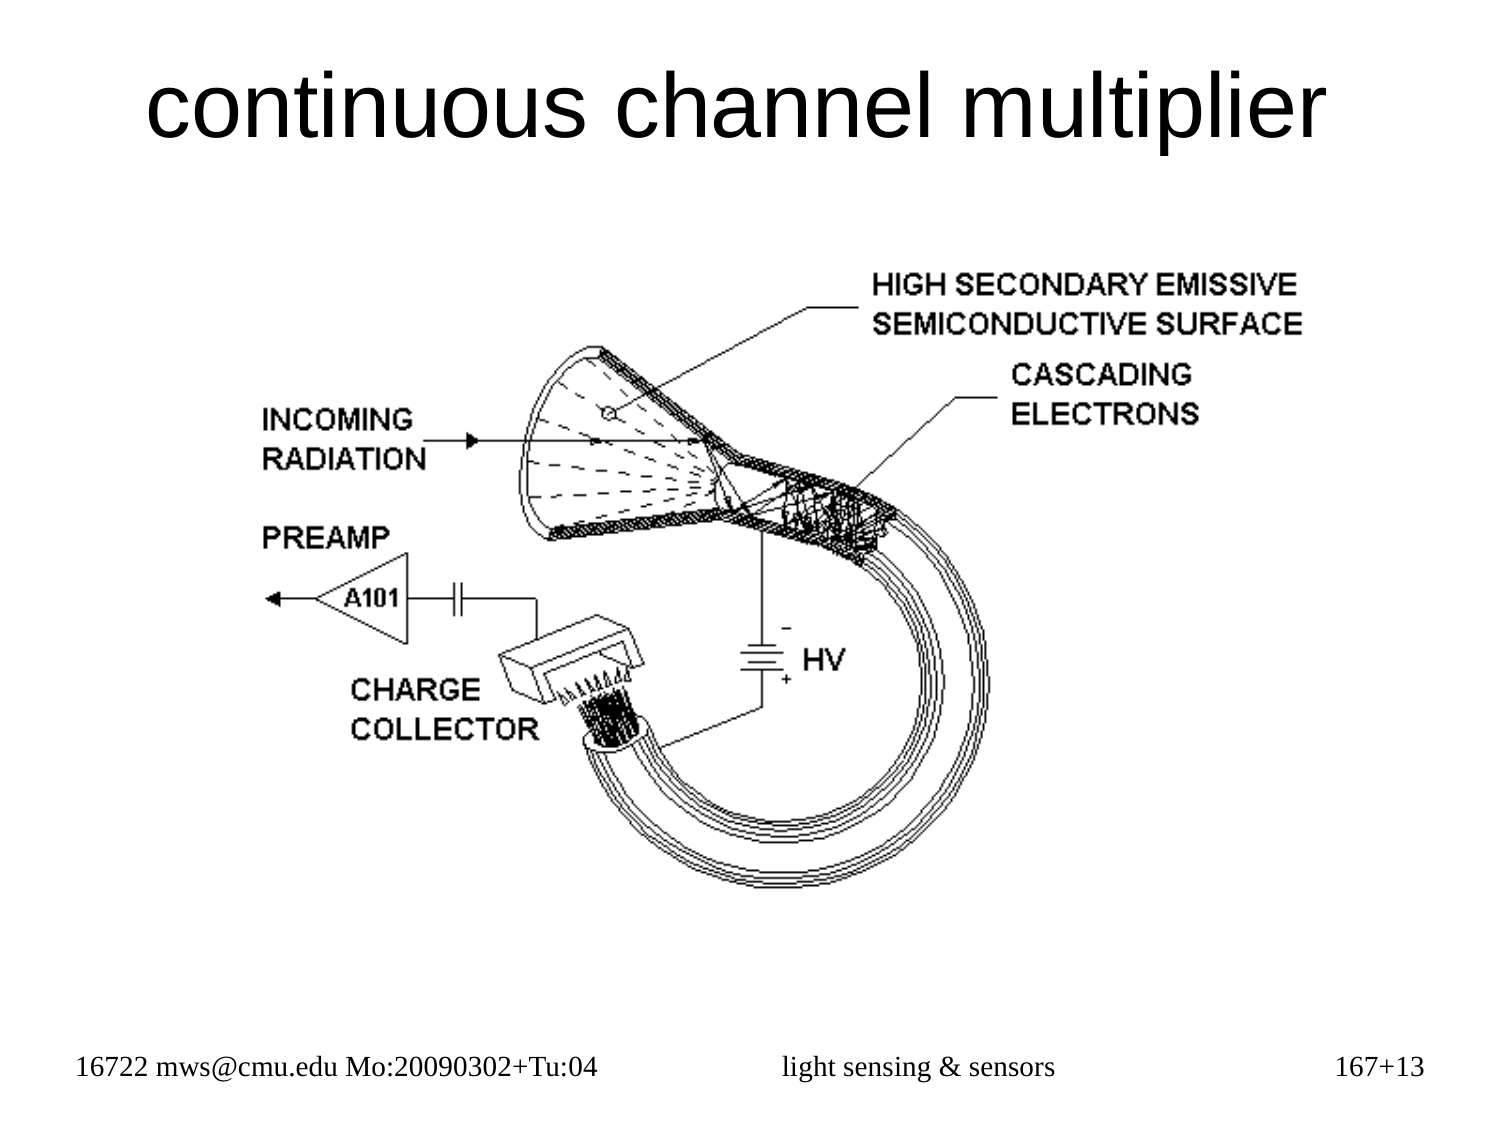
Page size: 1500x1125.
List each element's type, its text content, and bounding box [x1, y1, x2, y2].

picture [249, 262, 1319, 901]
title continuous channel multiplier [99, 47, 1375, 166]
